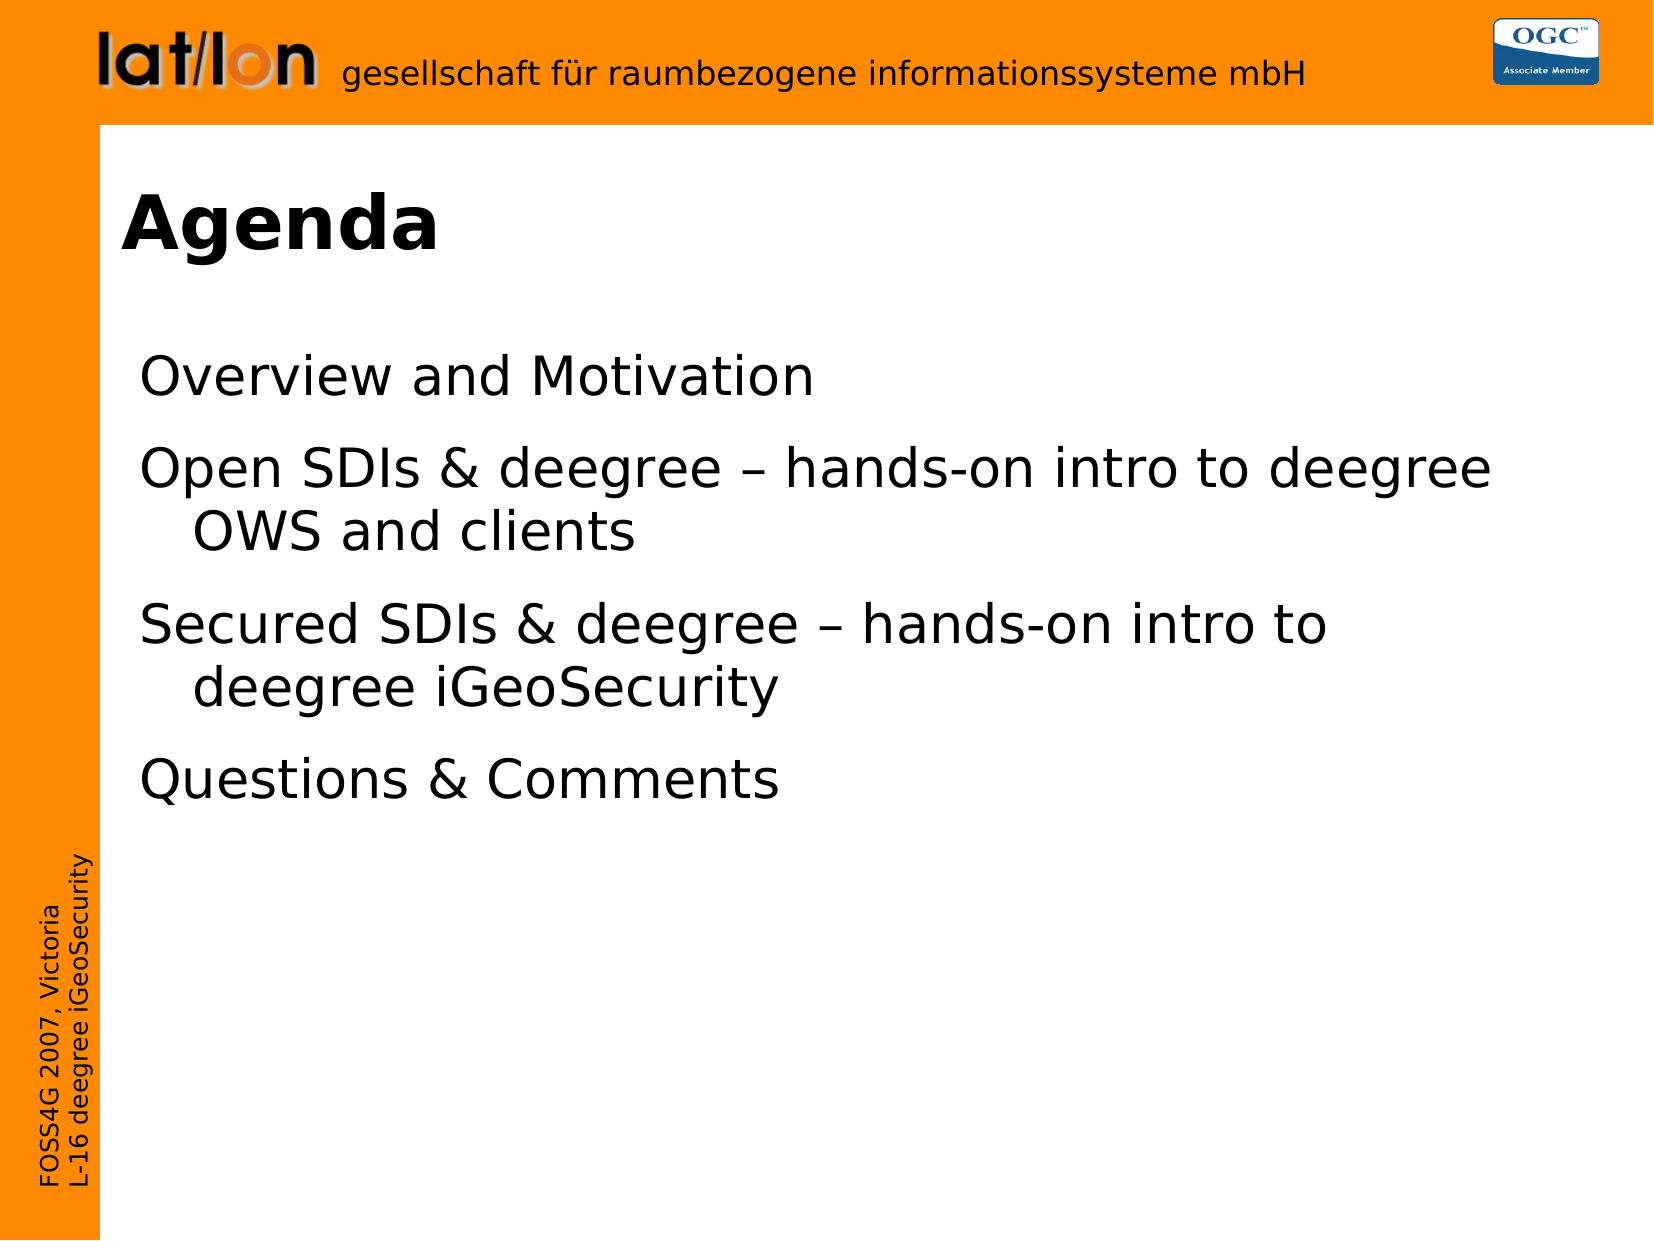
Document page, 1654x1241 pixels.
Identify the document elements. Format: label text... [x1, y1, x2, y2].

title Agenda [121, 120, 1534, 328]
picture [1493, 18, 1599, 85]
picture [87, 23, 324, 97]
list Overview and Motivation Open SDIs & deegree – hands-on intro to deegree OWS and clients Secured SDIs & deegree – hands-on intro to deegree iGeoSecurity Questions & Comments [121, 344, 1534, 1127]
